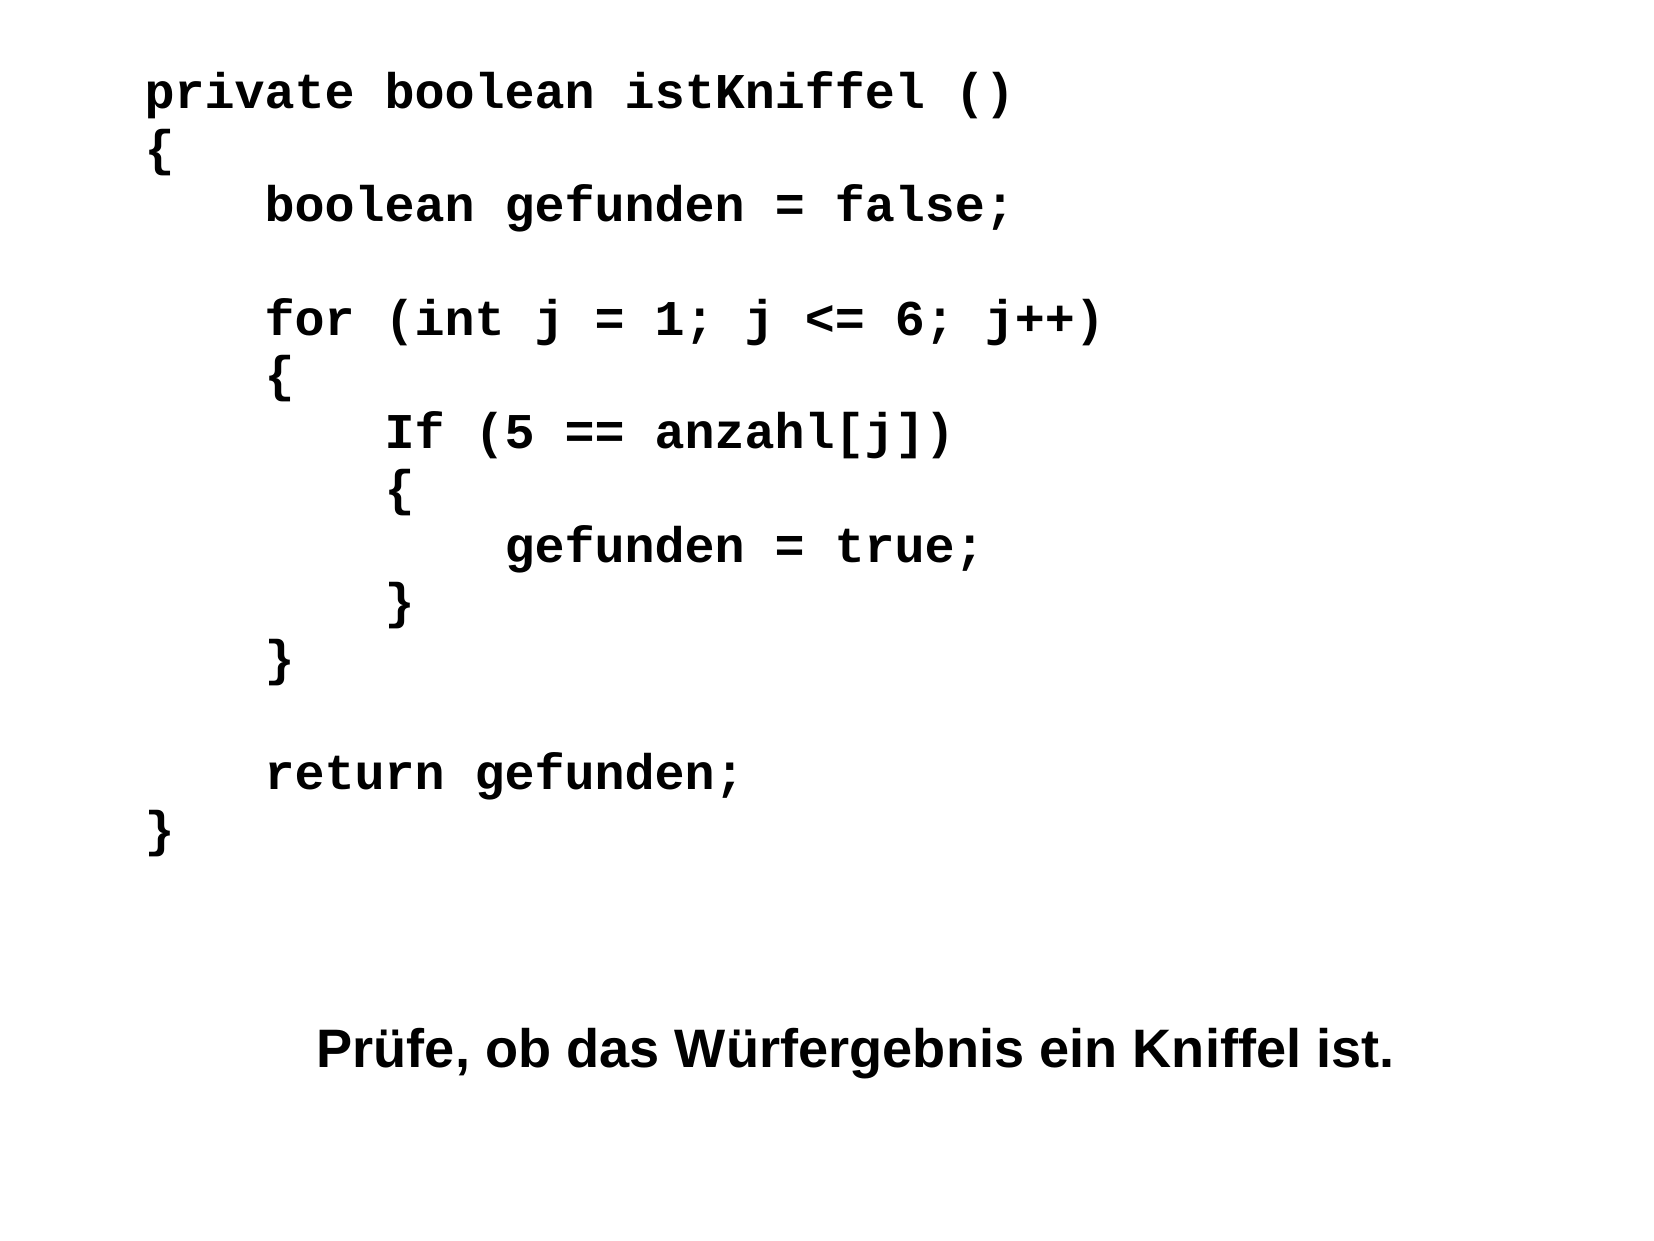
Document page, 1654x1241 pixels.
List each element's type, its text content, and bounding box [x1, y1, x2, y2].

text_box private boolean istKniffel () { boolean gefunden = false; for (int j = 1; j <= 6; j++) { If (5 == anzahl[j]) { gefunden = true; } } return gefunden; } [129, 59, 1607, 869]
text_box Prüfe, ob das Würfergebnis ein Kniffel ist. [118, 1011, 1595, 1089]
